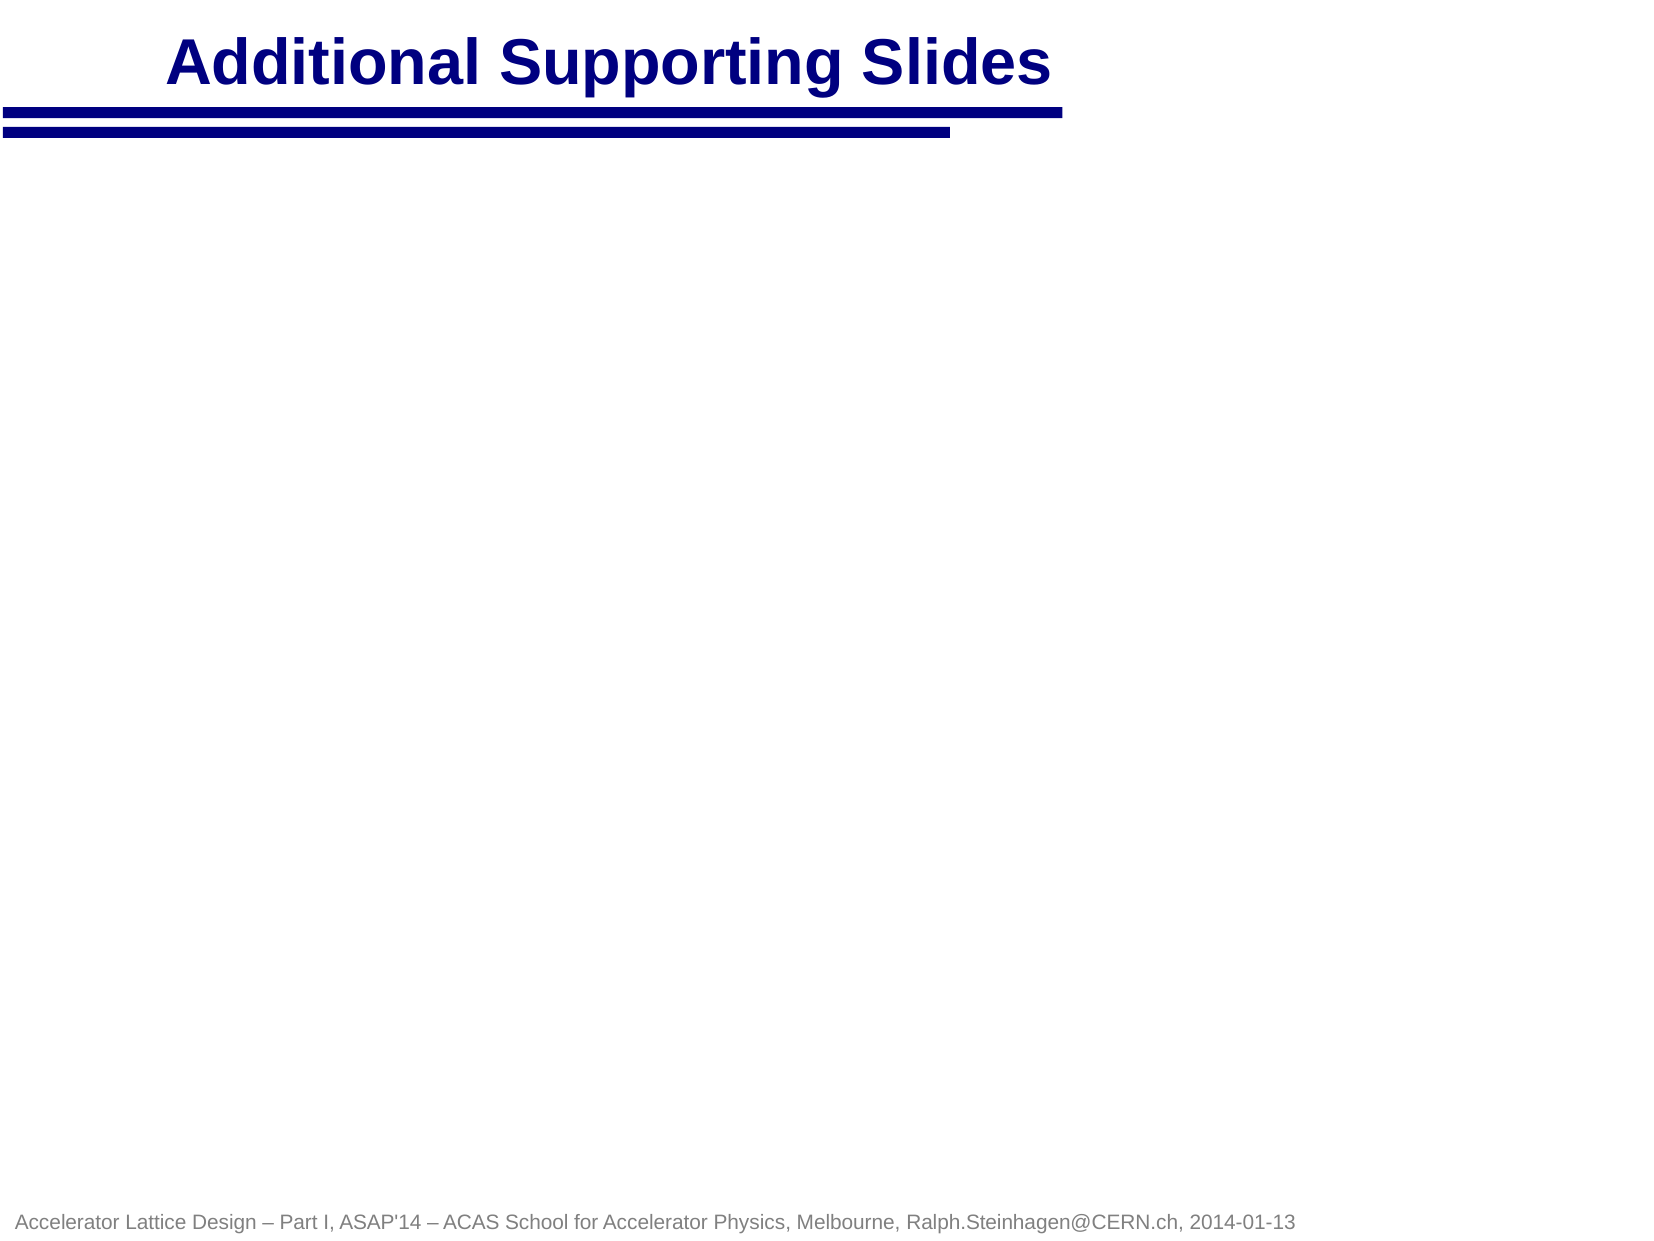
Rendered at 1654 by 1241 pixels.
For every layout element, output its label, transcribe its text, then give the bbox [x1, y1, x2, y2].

title Additional Supporting Slides [165, 0, 1323, 124]
